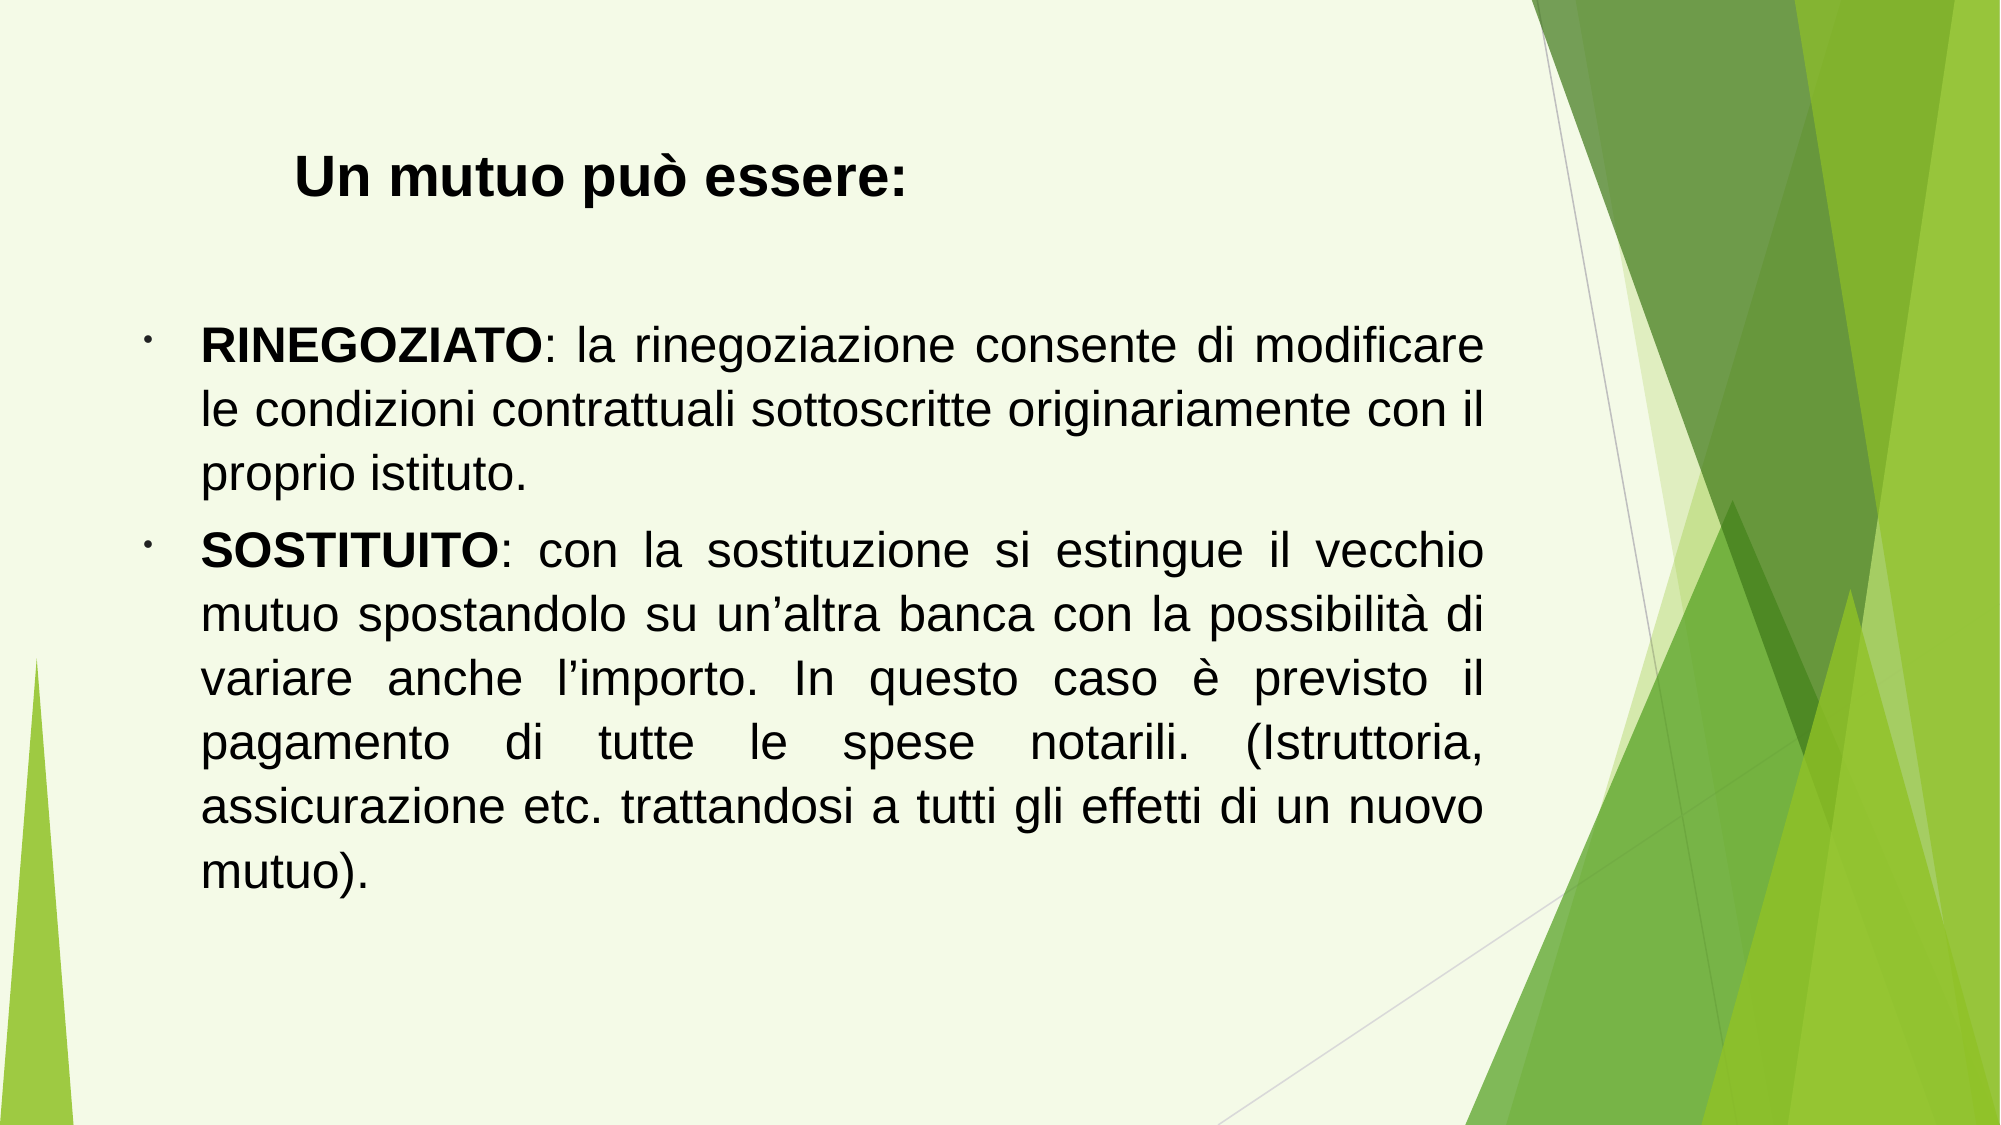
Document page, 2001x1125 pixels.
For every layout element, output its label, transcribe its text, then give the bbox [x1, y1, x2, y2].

text_box Un mutuo può essere: RINEGOZIATO: la rinegoziazione consente di modificare le condizioni contrattuali sottoscritte originariamente con il proprio istituto. SOSTITUITO: con la sostituzione si estingue il vecchio mutuo spostandolo su un’altra banca con la possibilità di variare anche l’importo. In questo caso è previsto il pagamento di tutte le spese notarili. (Istruttoria, assicurazione etc. trattandosi a tutti gli effetti di un nuovo mutuo). [129, 125, 1500, 906]
